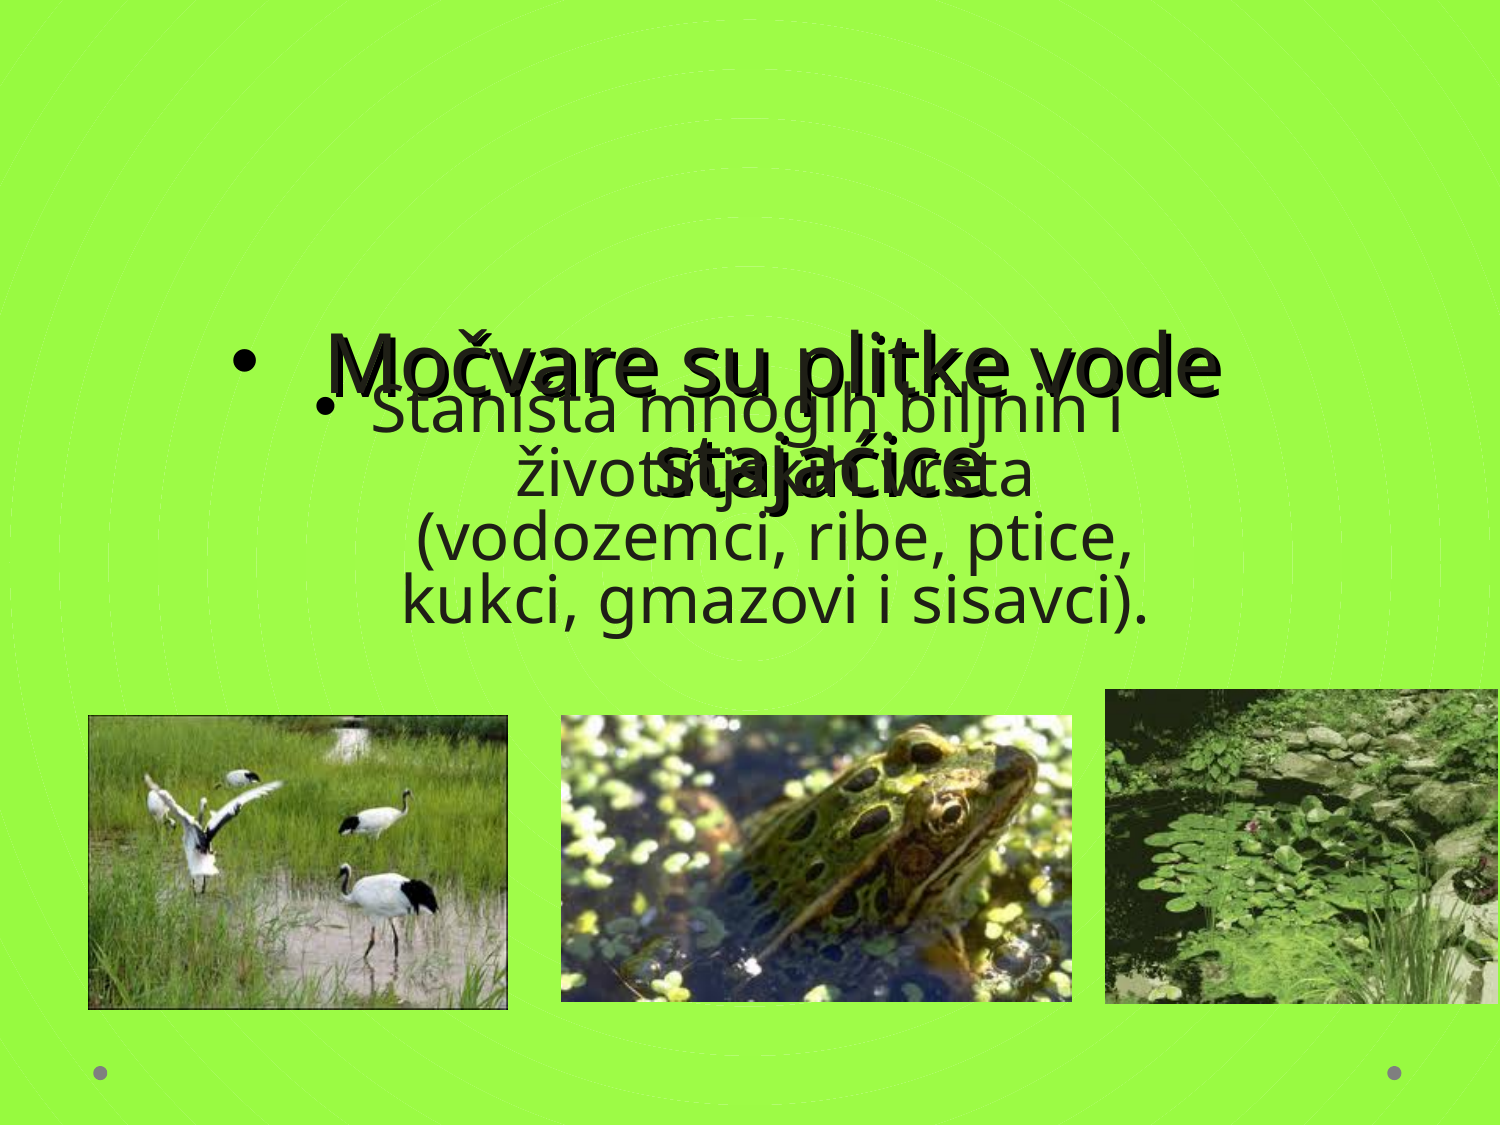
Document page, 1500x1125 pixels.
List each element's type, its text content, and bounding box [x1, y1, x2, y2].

title Močvare su plitke vode stajaćice [88, 302, 1364, 504]
picture [1105, 689, 1498, 1004]
picture [88, 716, 508, 1010]
picture [561, 716, 1072, 1002]
subtitle Staništa mnogih biljnih i životinjskih vrsta (vodozemci, ribe, ptice, kukci, gmazovi i sisavci). [194, 373, 1245, 574]
